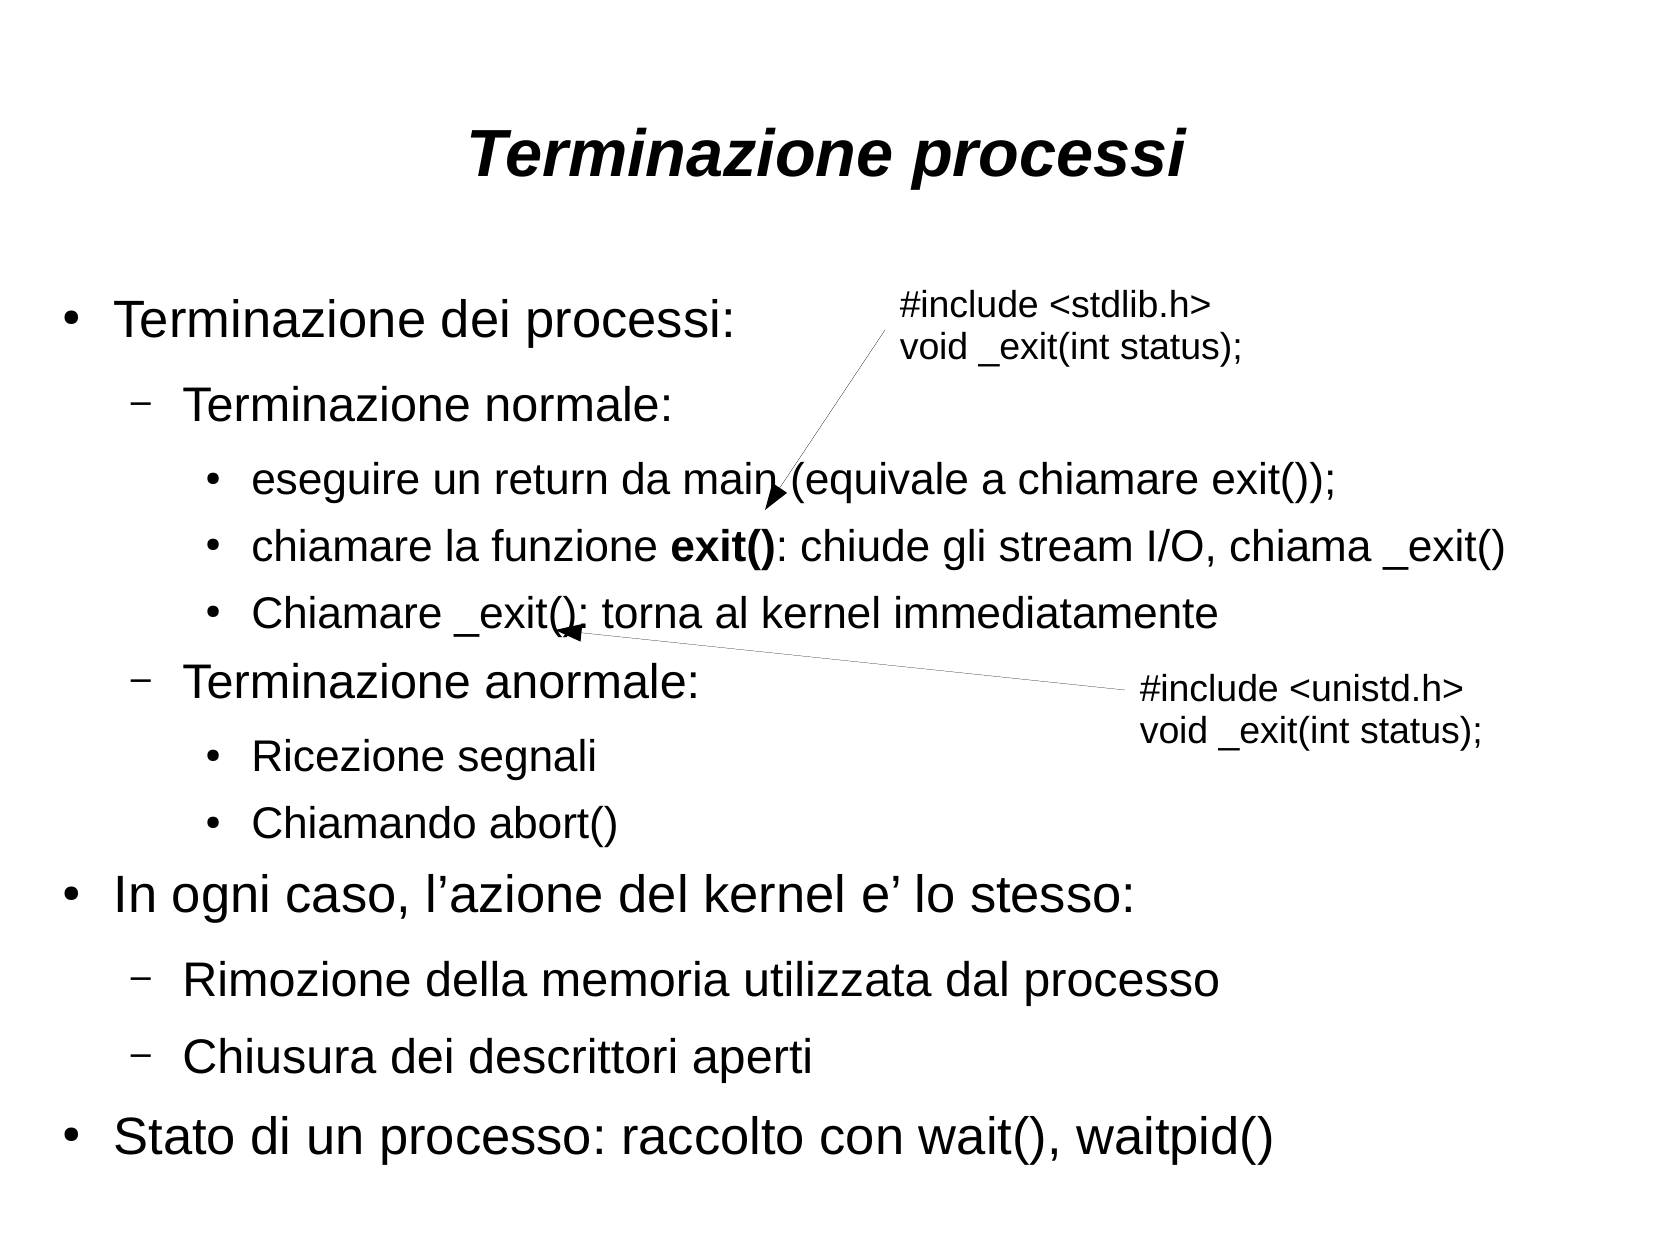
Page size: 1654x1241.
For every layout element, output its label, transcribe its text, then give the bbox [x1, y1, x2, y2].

title Terminazione processi [82, 49, 1571, 257]
list Terminazione dei processi: Terminazione normale: eseguire un return da main (equivale a chiamare exit()); chiamare la funzione exit(): chiude gli stream I/O, chiama _exit() Chiamare _exit(): torna al kernel immediatamente Terminazione anormale: Ricezione segnali Chiamando abort() In ogni caso, l’azione del kernel e’ lo stesso: Rimozione della memoria utilizzata dal processo Chiusura dei descrittori aperti Stato di un processo: raccolto con wait(), waitpid() [45, 290, 1621, 1171]
text_box #include <unistd.h> void _exit(int status); [1125, 660, 1621, 759]
text_box #include <stdlib.h> void _exit(int status); [885, 276, 1519, 376]
